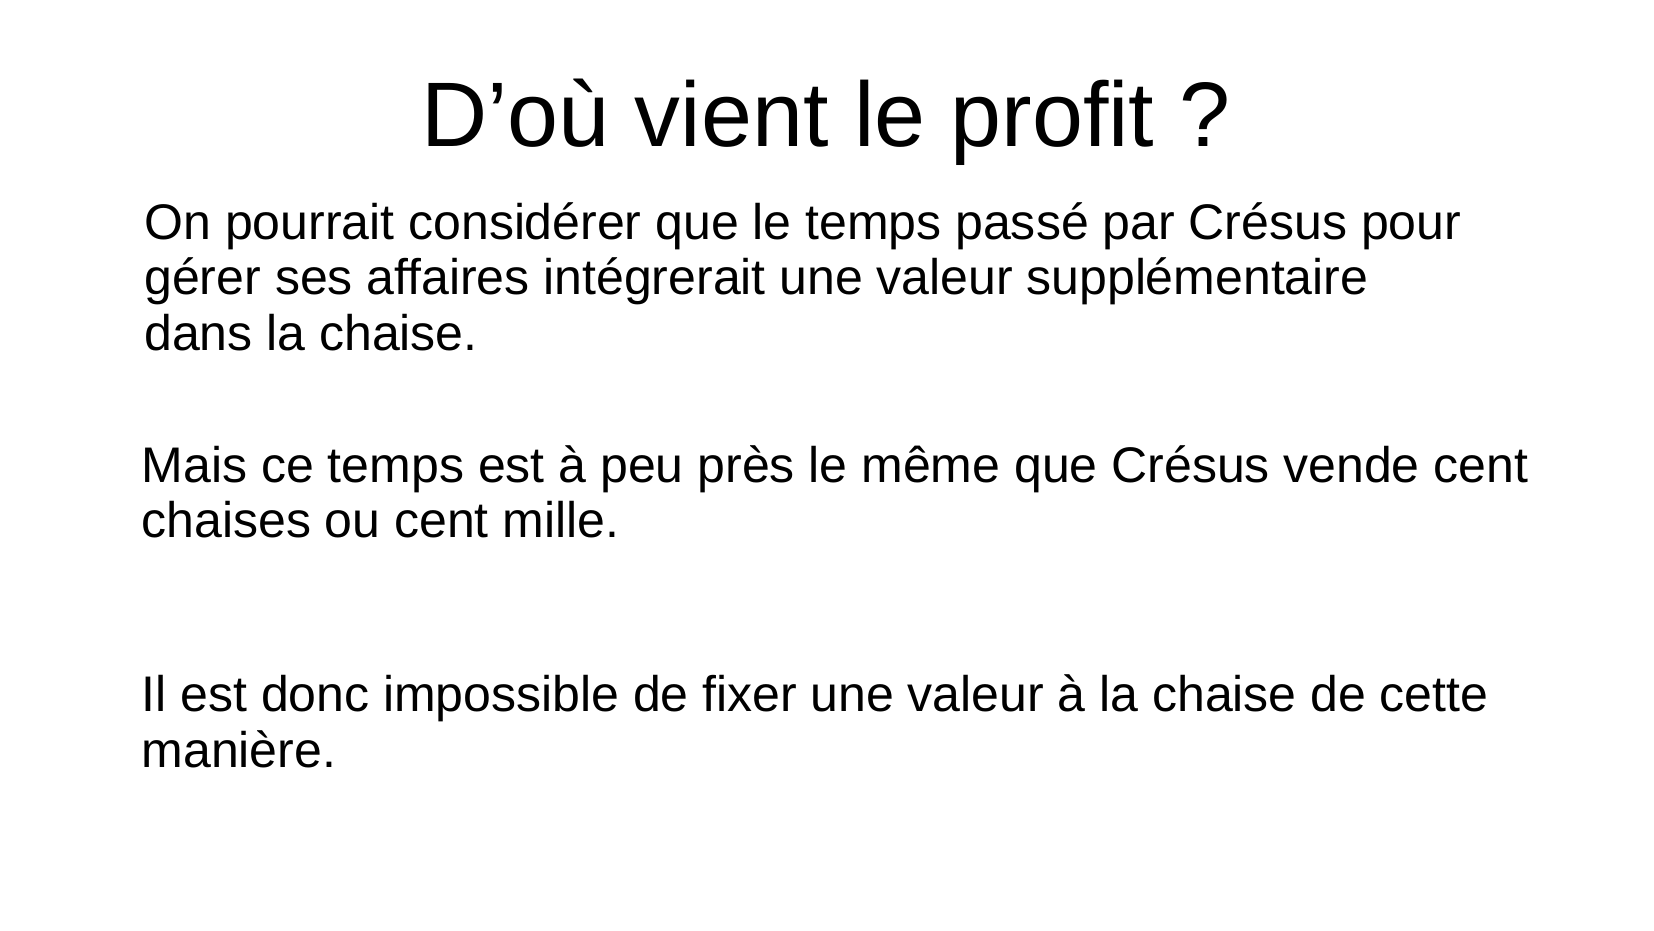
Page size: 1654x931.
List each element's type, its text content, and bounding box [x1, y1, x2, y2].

text_box On pourrait considérer que le temps passé par Crésus pour gérer ses affaires intégrerait une valeur supplémentaire dans la chaise. [59, 186, 1489, 473]
title D’où vient le profit ? [82, 37, 1571, 193]
list Il est donc impossible de fixer une valeur à la chaise de cette manière. [70, 666, 1559, 804]
list Mais ce temps est à peu près le même que Crésus vende cent chaises ou cent mille. [70, 437, 1560, 574]
